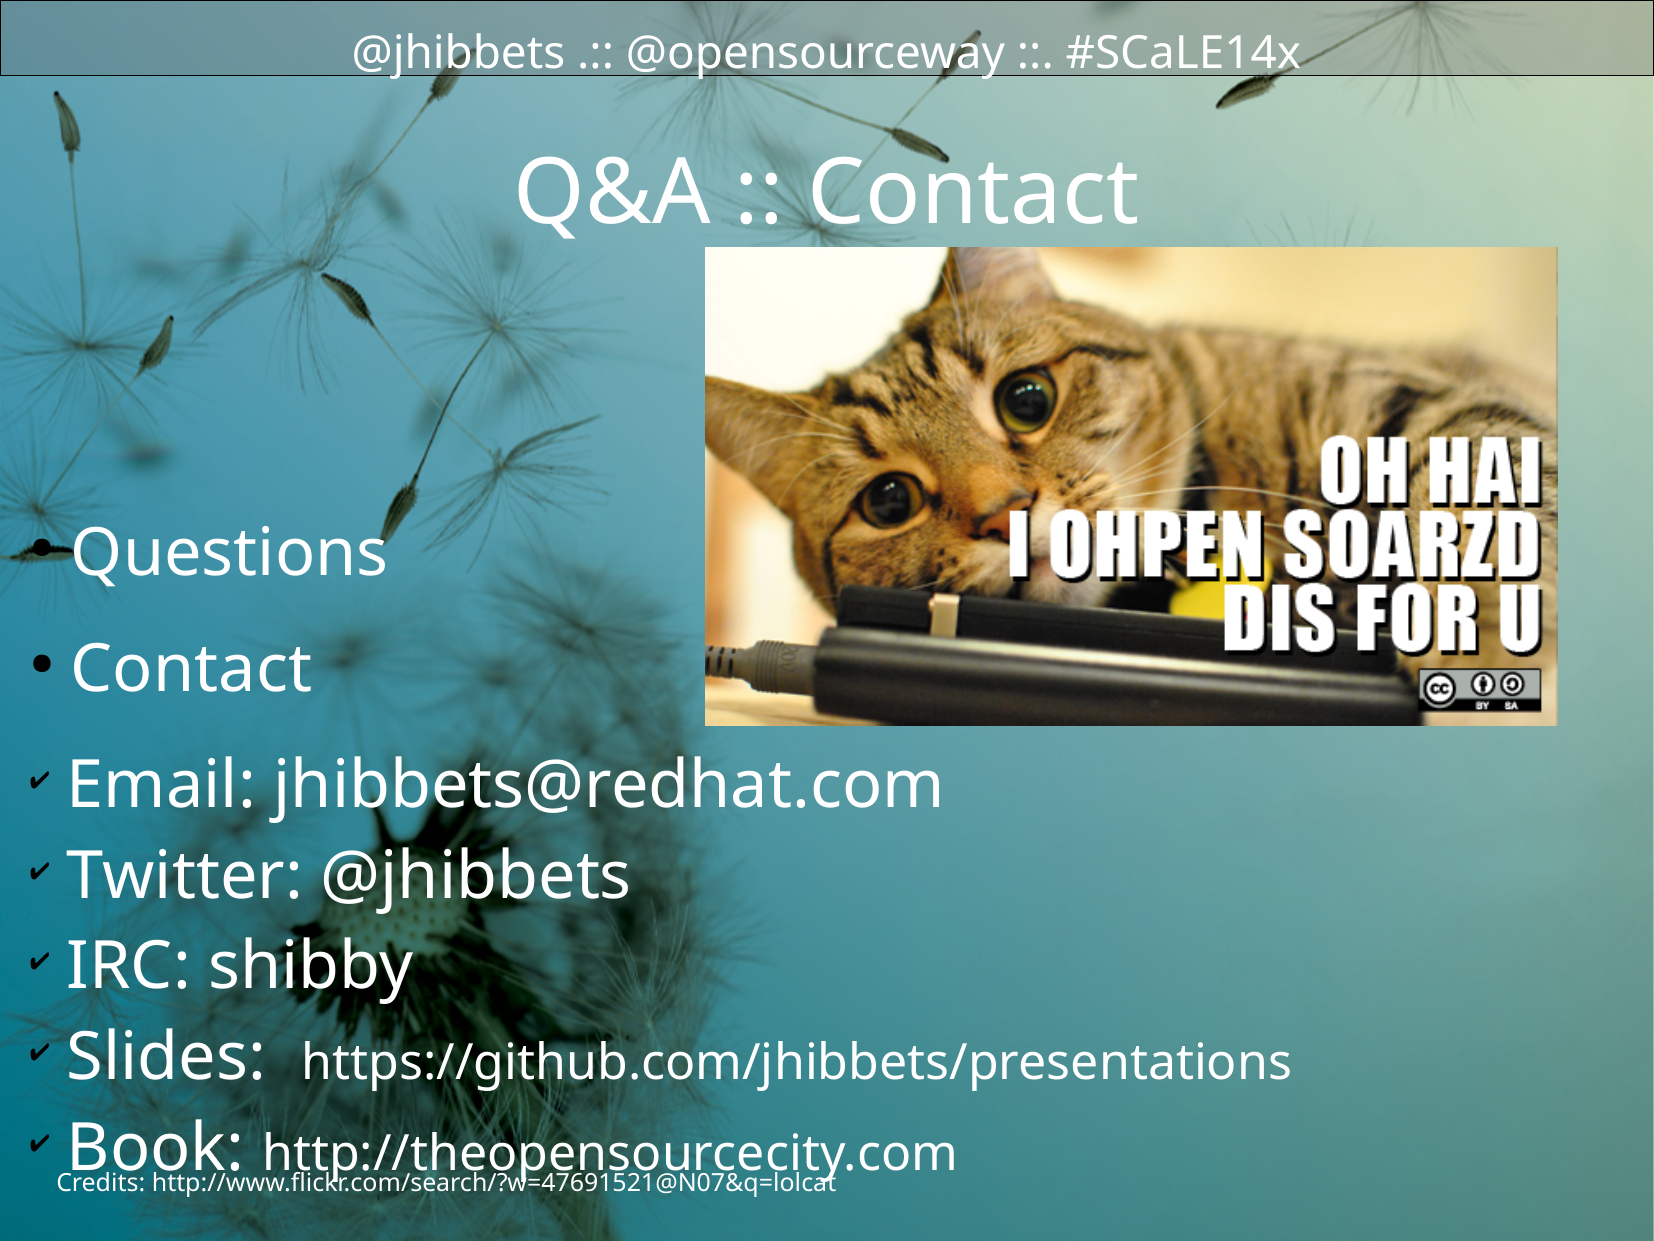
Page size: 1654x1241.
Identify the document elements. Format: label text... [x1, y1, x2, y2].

title Q&A :: Contact [82, 84, 1571, 292]
subtitle Questions Contact Email: jhibbets@redhat.com Twitter: @jhibbets IRC: shibby Slides: https://github.com/jhibbets/presentations Book: http://theopensourcecity.com [30, 562, 1636, 1132]
text_box Credits: http://www.flickr.com/search/?w=47691521@N07&q=lolcat [41, 1157, 867, 1197]
picture [0, 76, 1654, 1241]
